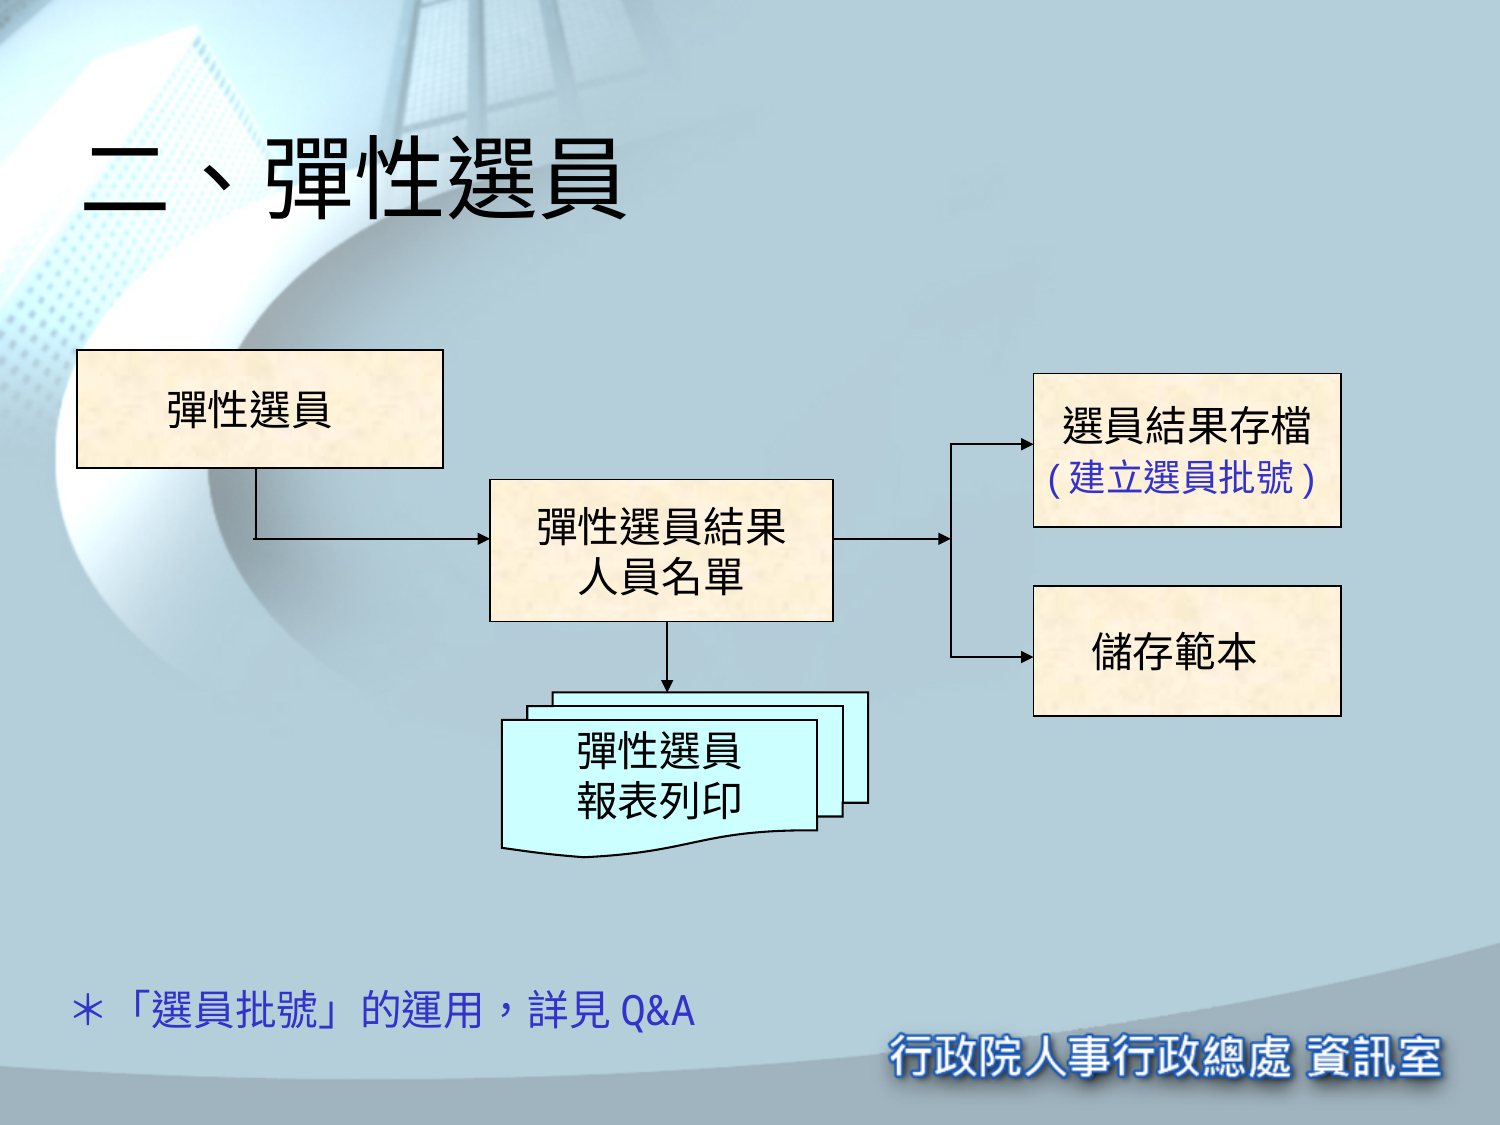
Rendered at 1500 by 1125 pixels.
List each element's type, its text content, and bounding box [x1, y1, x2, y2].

text_box 彈性選員 [76, 349, 444, 468]
picture [0, 0, 1500, 1125]
text_box 儲存範本 [1033, 586, 1341, 717]
text_box ＊「選員批號」的運用，詳見Q&A [53, 976, 892, 1042]
text_box 彈性選員 報表列印 [501, 692, 869, 858]
text_box 選員結果存檔 (建立選員批號) [1033, 373, 1341, 527]
text_box 二、彈性選員 [64, 113, 646, 239]
text_box 彈性選員結果 人員名單 [490, 479, 833, 622]
